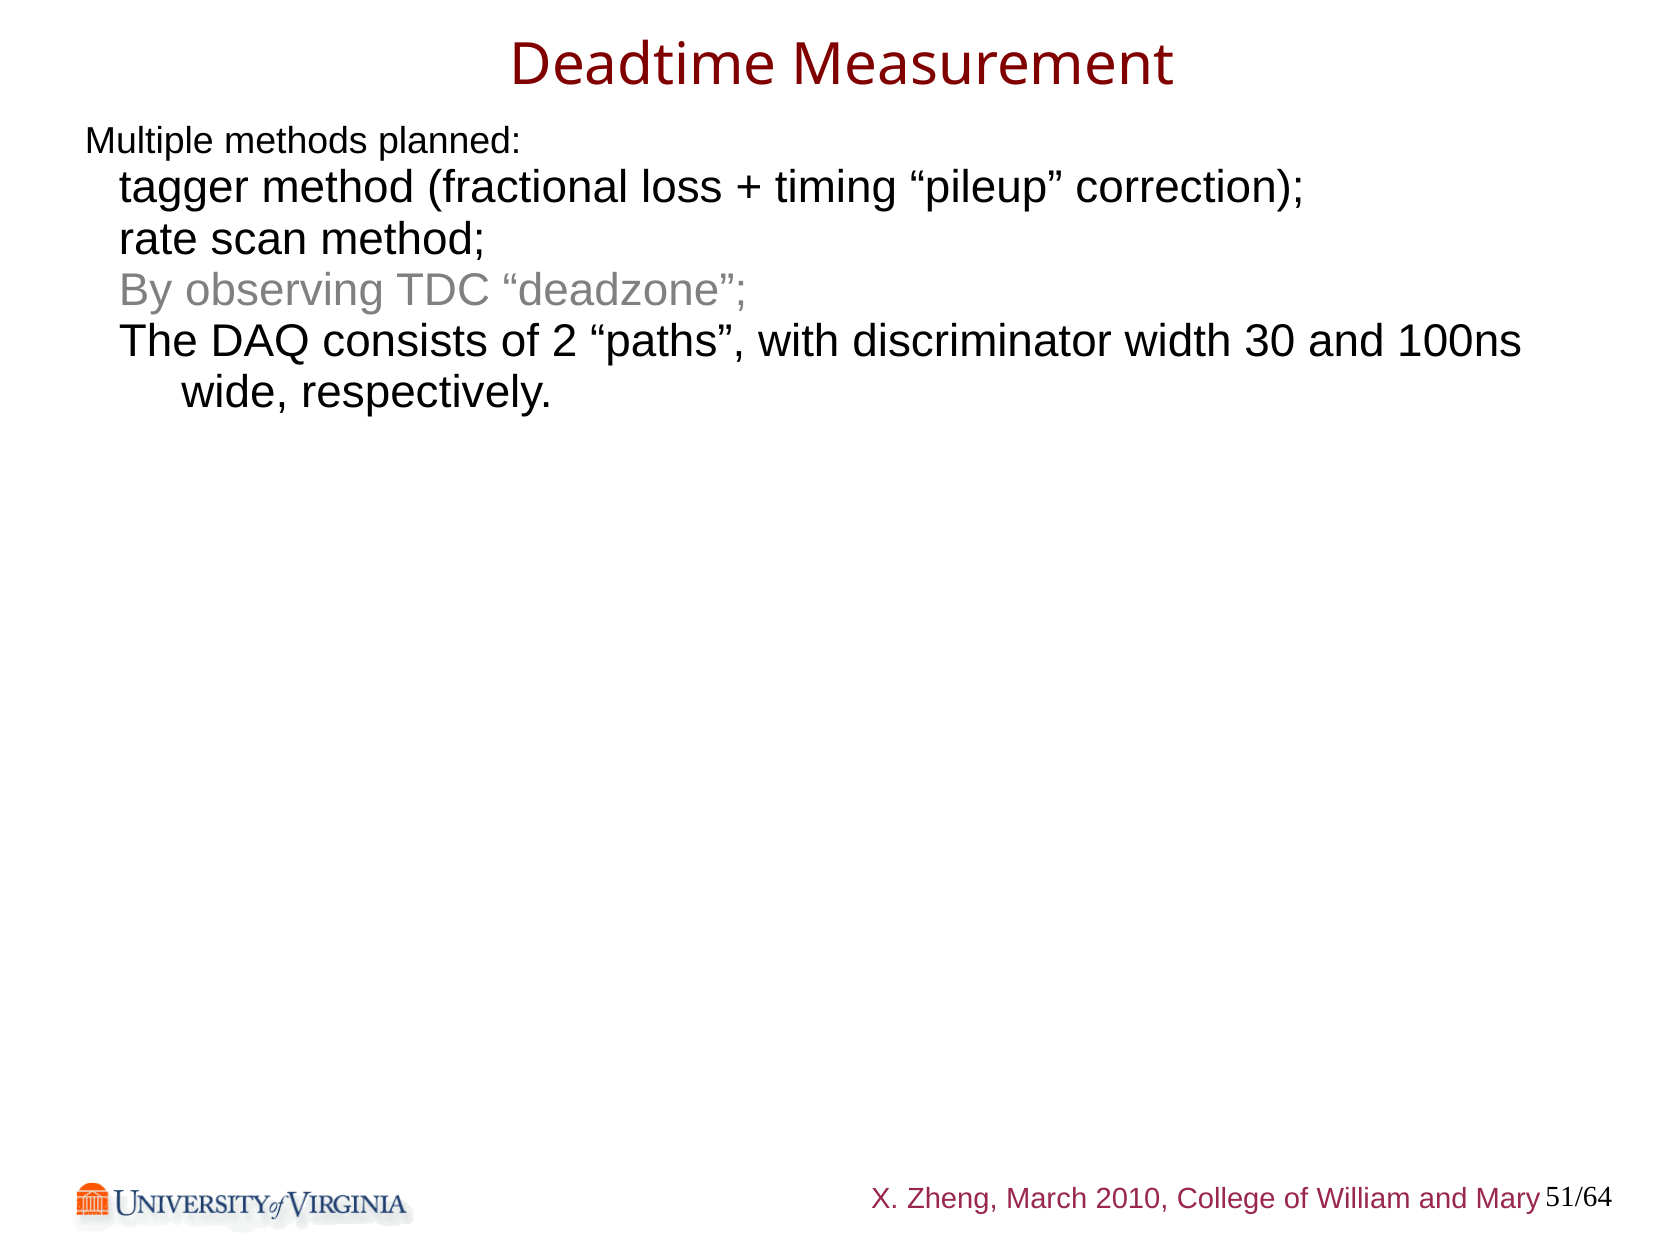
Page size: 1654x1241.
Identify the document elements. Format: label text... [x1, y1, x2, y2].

picture [53, 1165, 427, 1241]
text_box Multiple methods planned: tagger method (fractional loss + timing “pileup” correction); rate scan method; By observing TDC “deadzone”; The DAQ consists of 2 “paths”, with discriminator width 30 and 100ns wide, respectively. [70, 111, 1568, 523]
title Deadtime Measurement [97, 19, 1586, 106]
